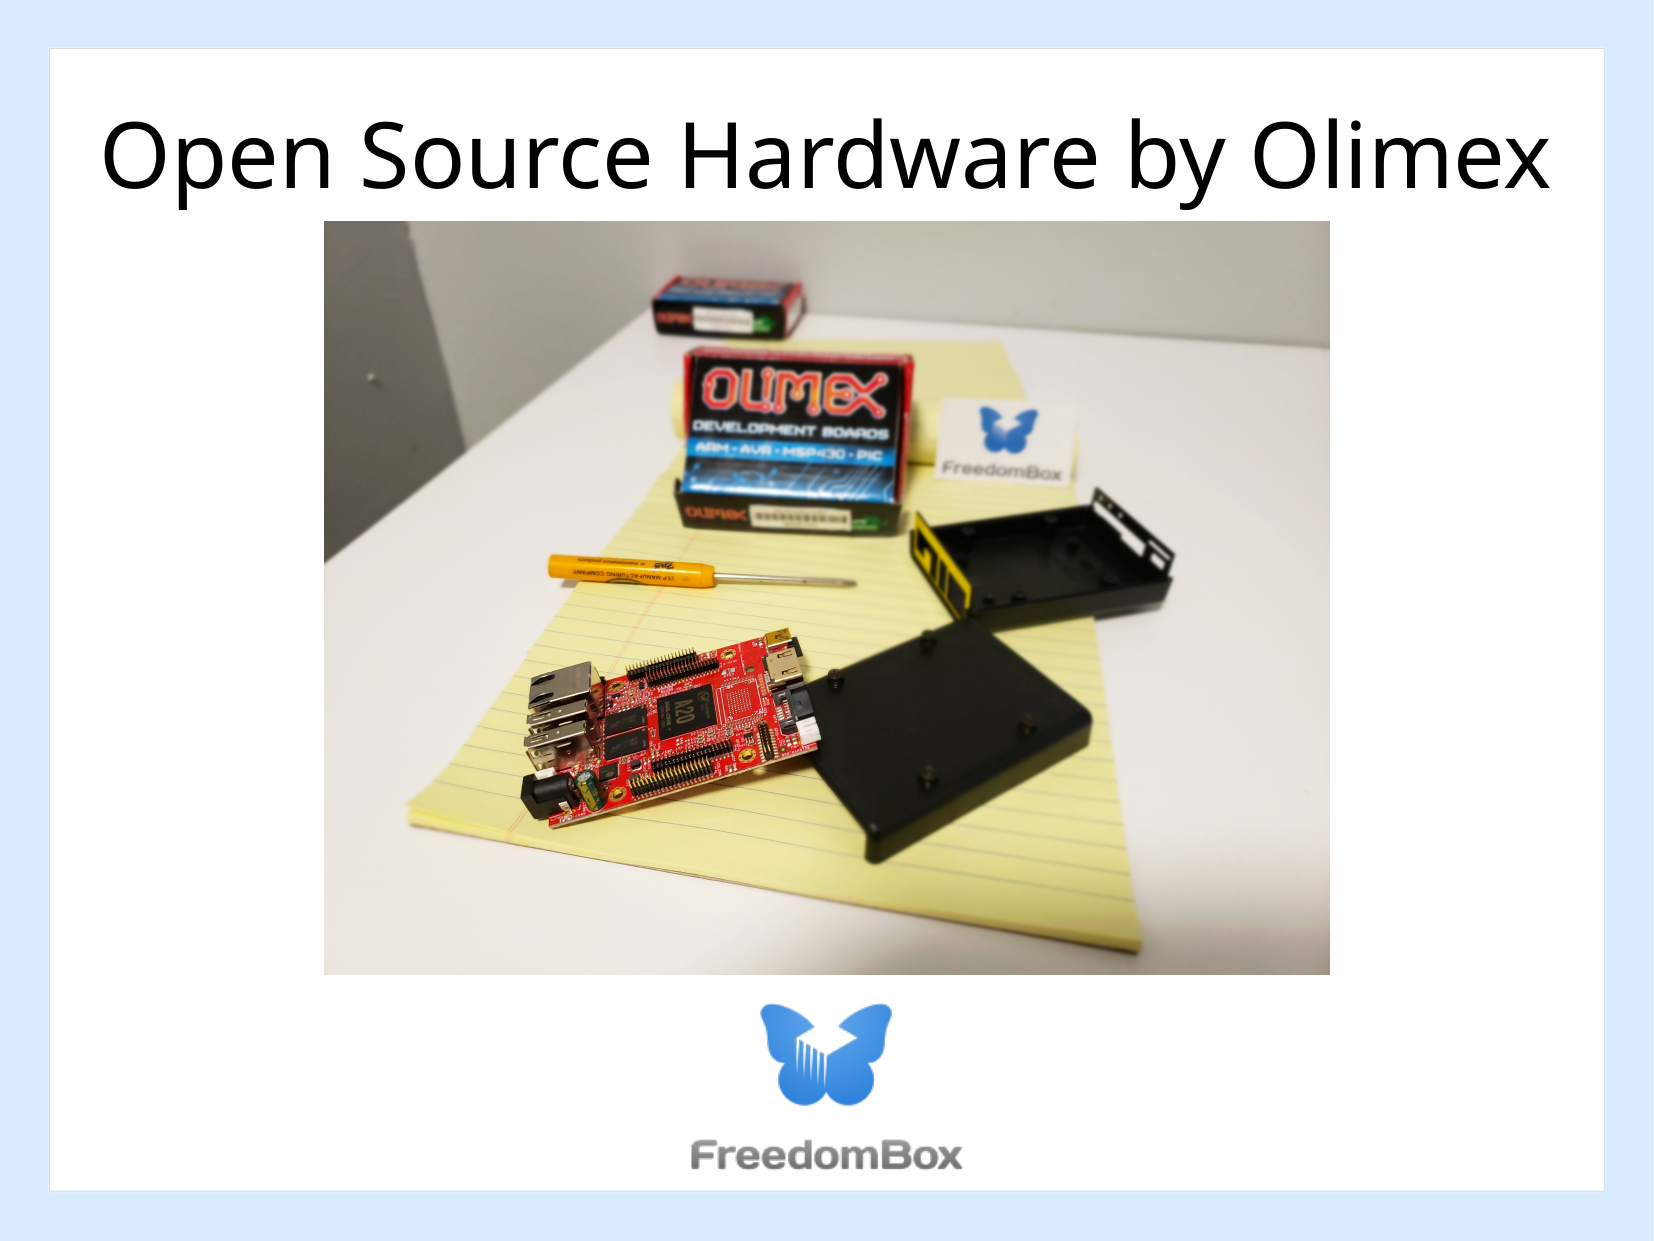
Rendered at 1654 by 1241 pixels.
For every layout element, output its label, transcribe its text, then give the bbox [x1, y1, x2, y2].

title Open Source Hardware by Olimex [82, 49, 1571, 257]
picture [0, 0, 1654, 1241]
subtitle [82, 290, 1571, 1010]
